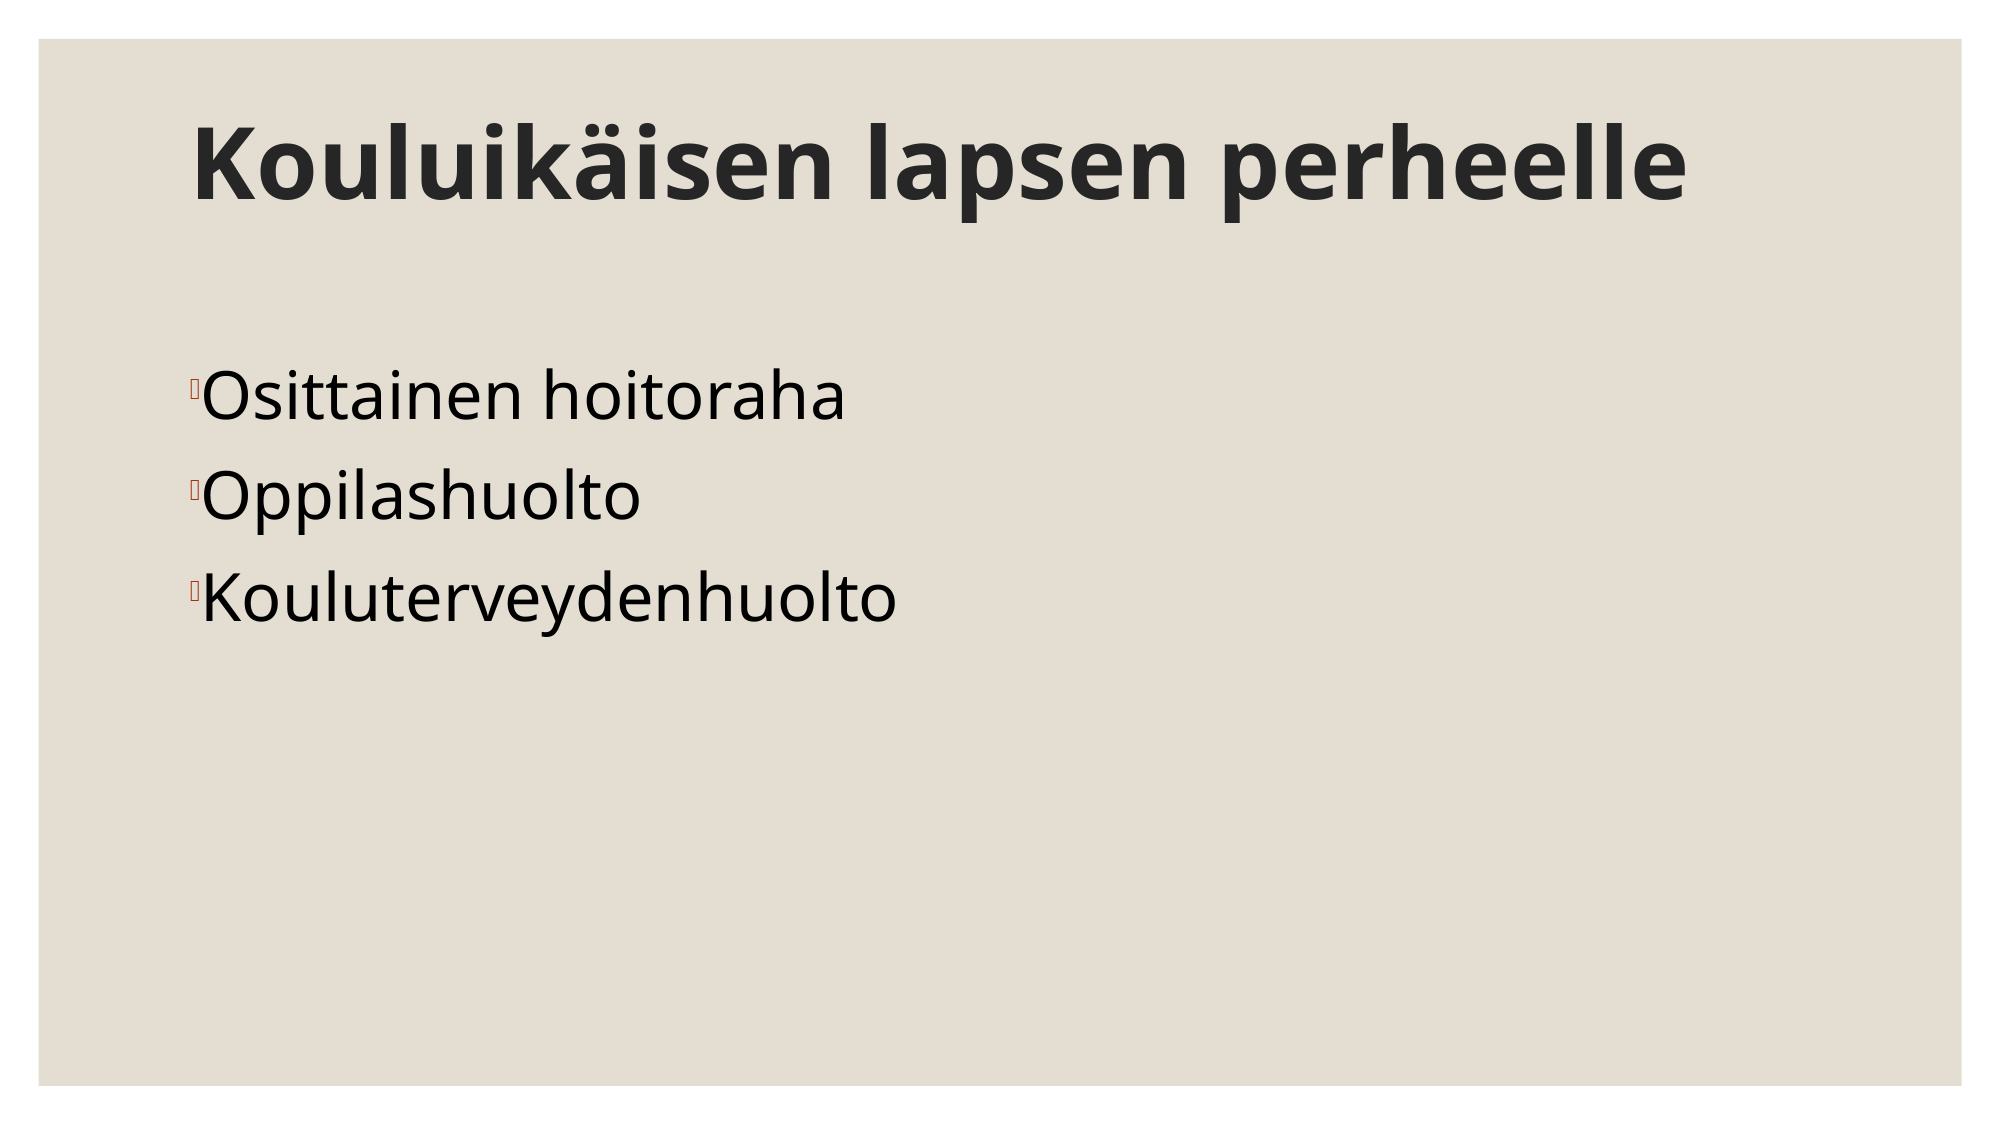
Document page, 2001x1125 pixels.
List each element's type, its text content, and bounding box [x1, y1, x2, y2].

list Osittainen hoitoraha Oppilashuolto Kouluterveydenhuolto [174, 345, 1825, 990]
title Kouluikäisen lapsen perheelle [174, 105, 1825, 331]
